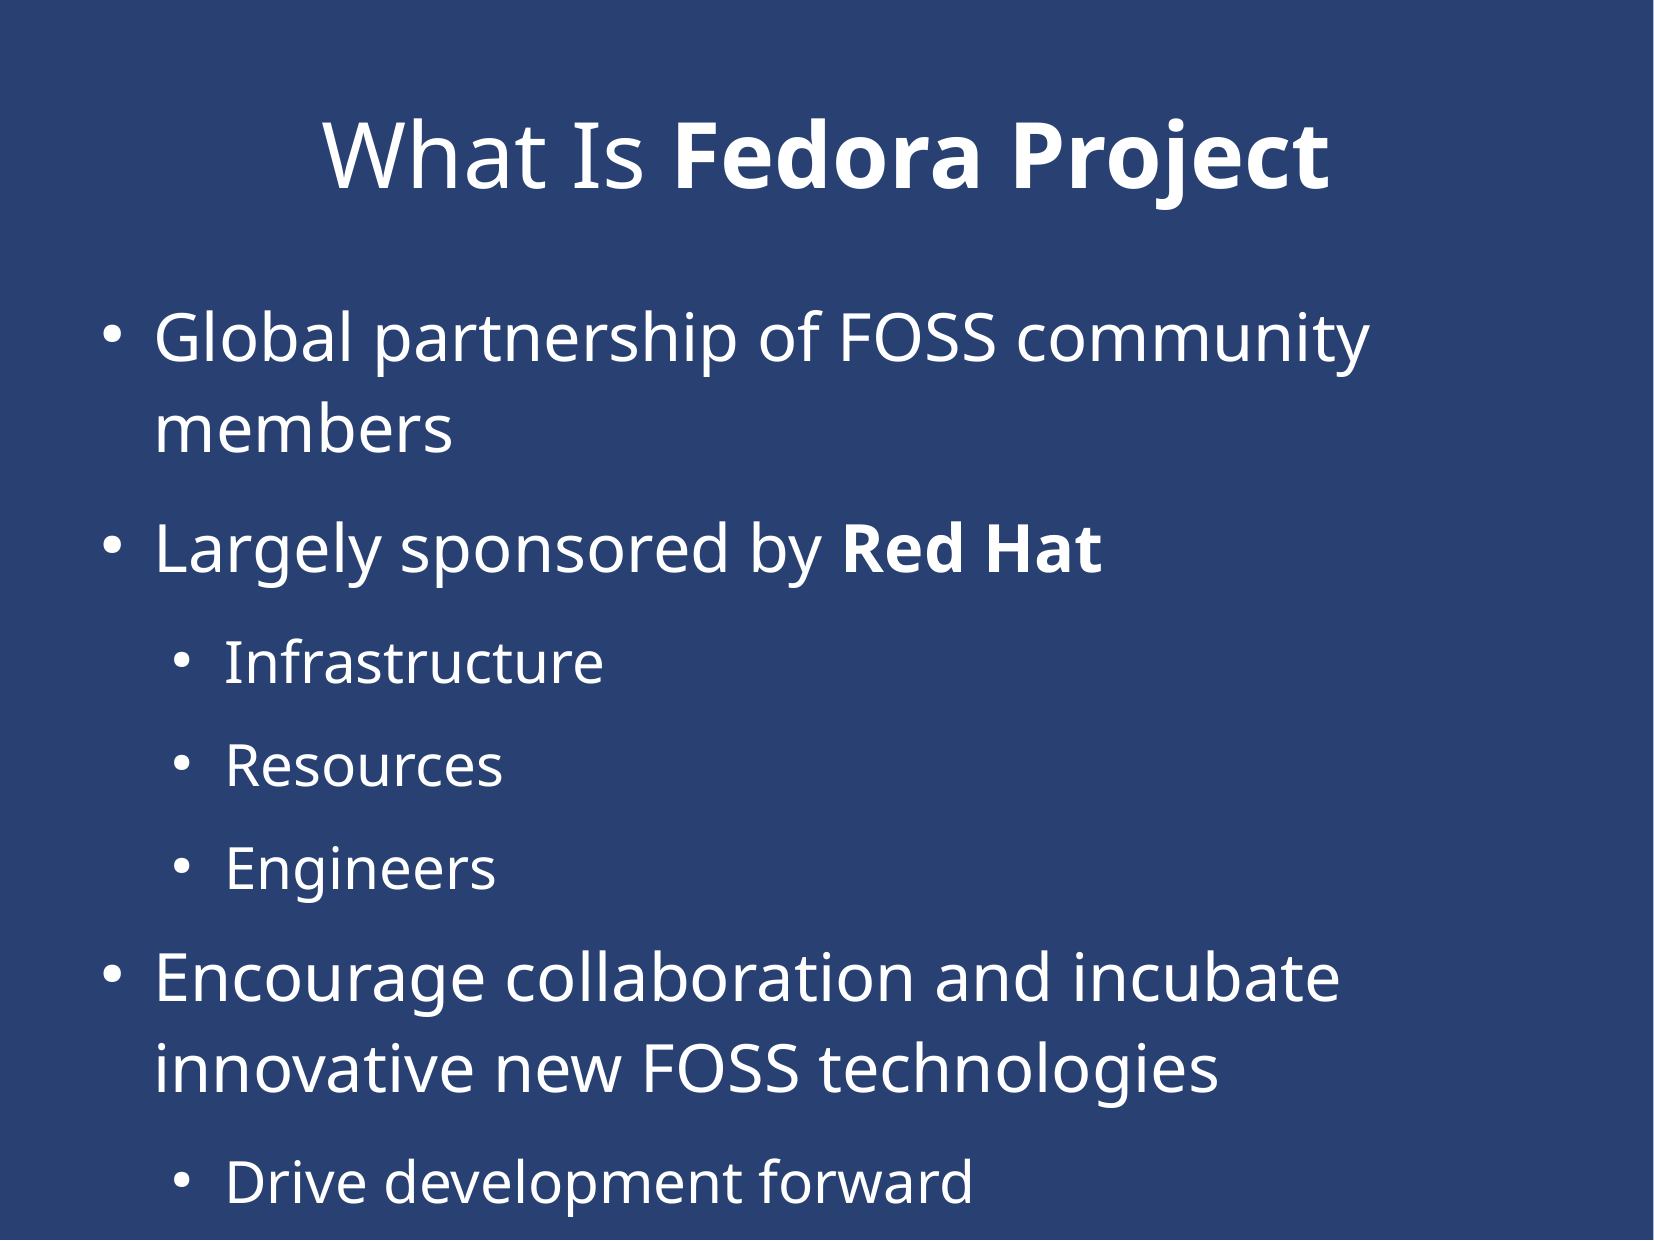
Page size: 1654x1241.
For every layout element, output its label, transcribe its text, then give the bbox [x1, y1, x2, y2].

list Global partnership of FOSS community members Largely sponsored by Red Hat Infrastructure Resources Engineers Encourage collaboration and incubate innovative new FOSS technologies Drive development forward [82, 290, 1571, 1109]
title What Is Fedora Project [82, 49, 1571, 257]
